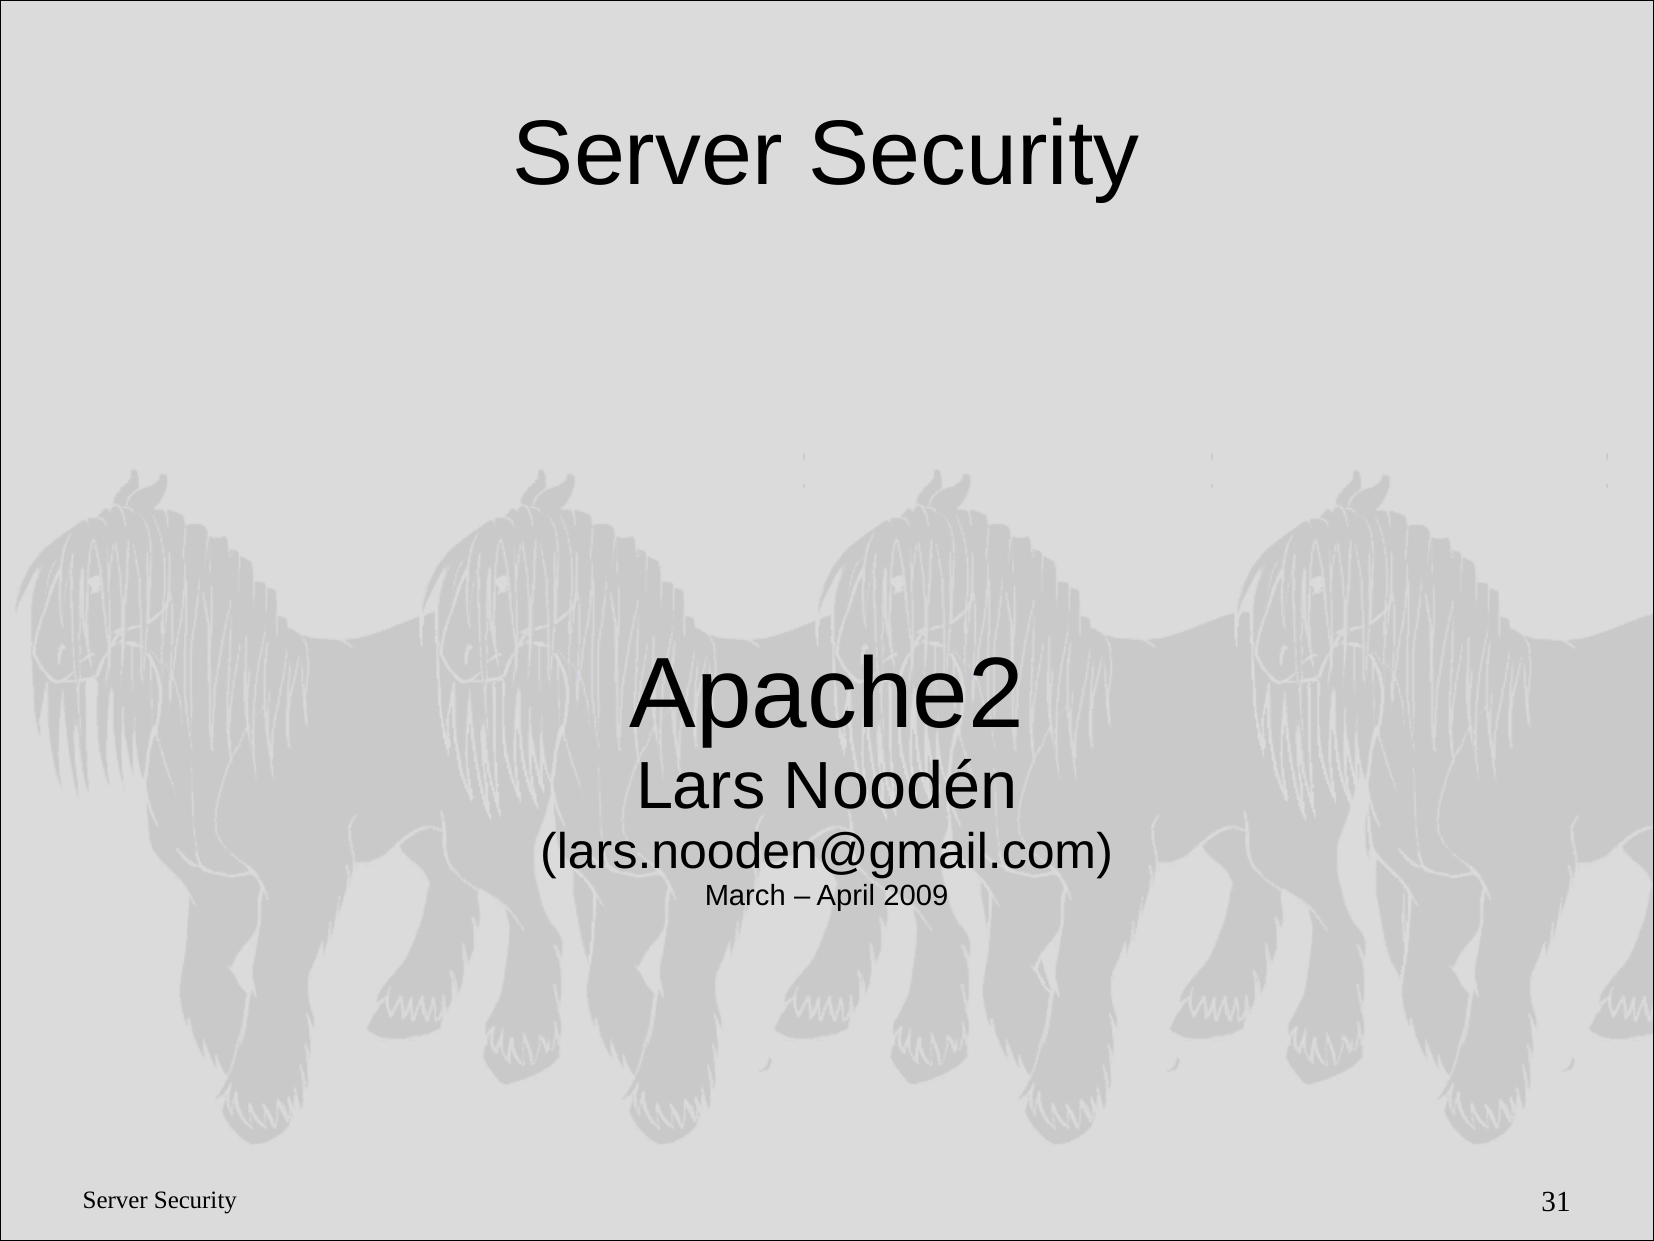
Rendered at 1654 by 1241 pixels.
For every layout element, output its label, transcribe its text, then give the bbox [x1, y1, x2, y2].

title Server Security [82, 49, 1571, 257]
subtitle Apache2 Lars Noodén (lars.nooden@gmail.com) March – April 2009 [82, 297, 1571, 1102]
